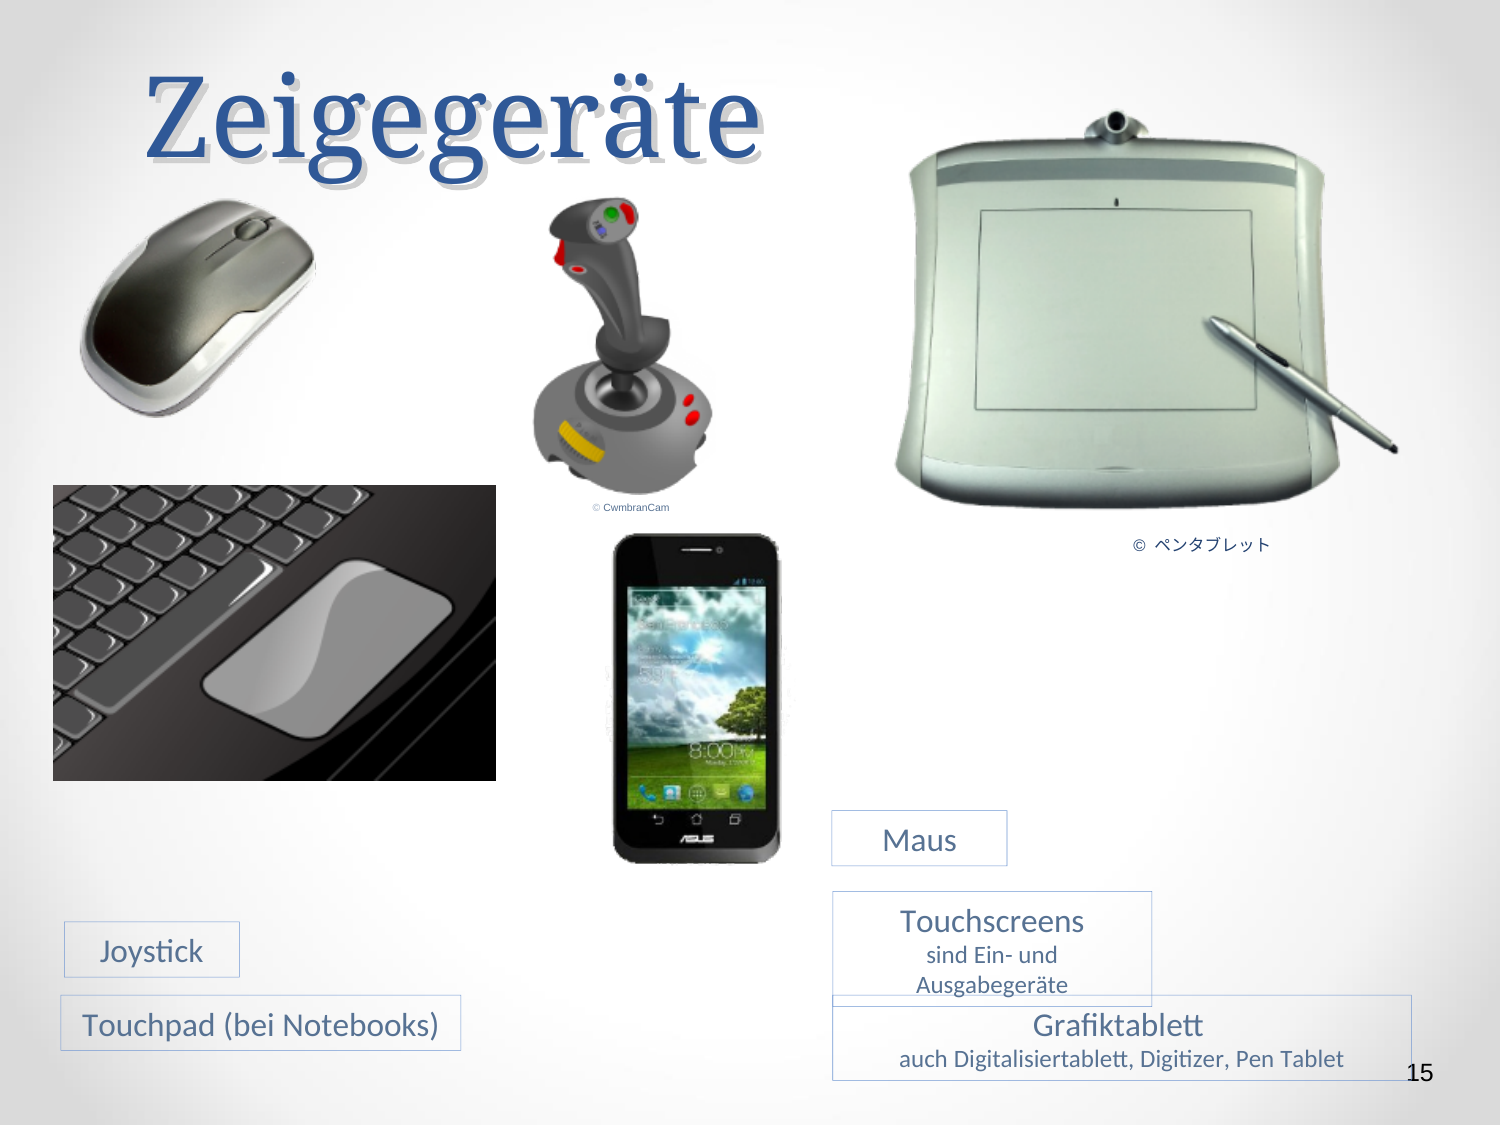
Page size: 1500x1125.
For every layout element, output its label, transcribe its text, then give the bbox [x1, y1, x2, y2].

text_box Touchpad (bei Notebooks)‏ [60, 995, 461, 1051]
text_box © ペンタブレット [1118, 528, 1287, 563]
picture [0, 0, 1500, 1125]
text_box © CwmbranCam [577, 494, 685, 522]
text_box Grafiktablett auch Digitalisiertablett, Digitizer, Pen Tablet [832, 995, 1412, 1081]
title Zeigegeräte [75, 51, 833, 188]
text_box Maus [831, 810, 1008, 866]
text_box Touchscreens sind Ein- und Ausgabegeräte [832, 891, 1152, 1007]
text_box Joystick [64, 921, 240, 978]
text_box <Nummer> [1401, 1042, 1494, 1103]
